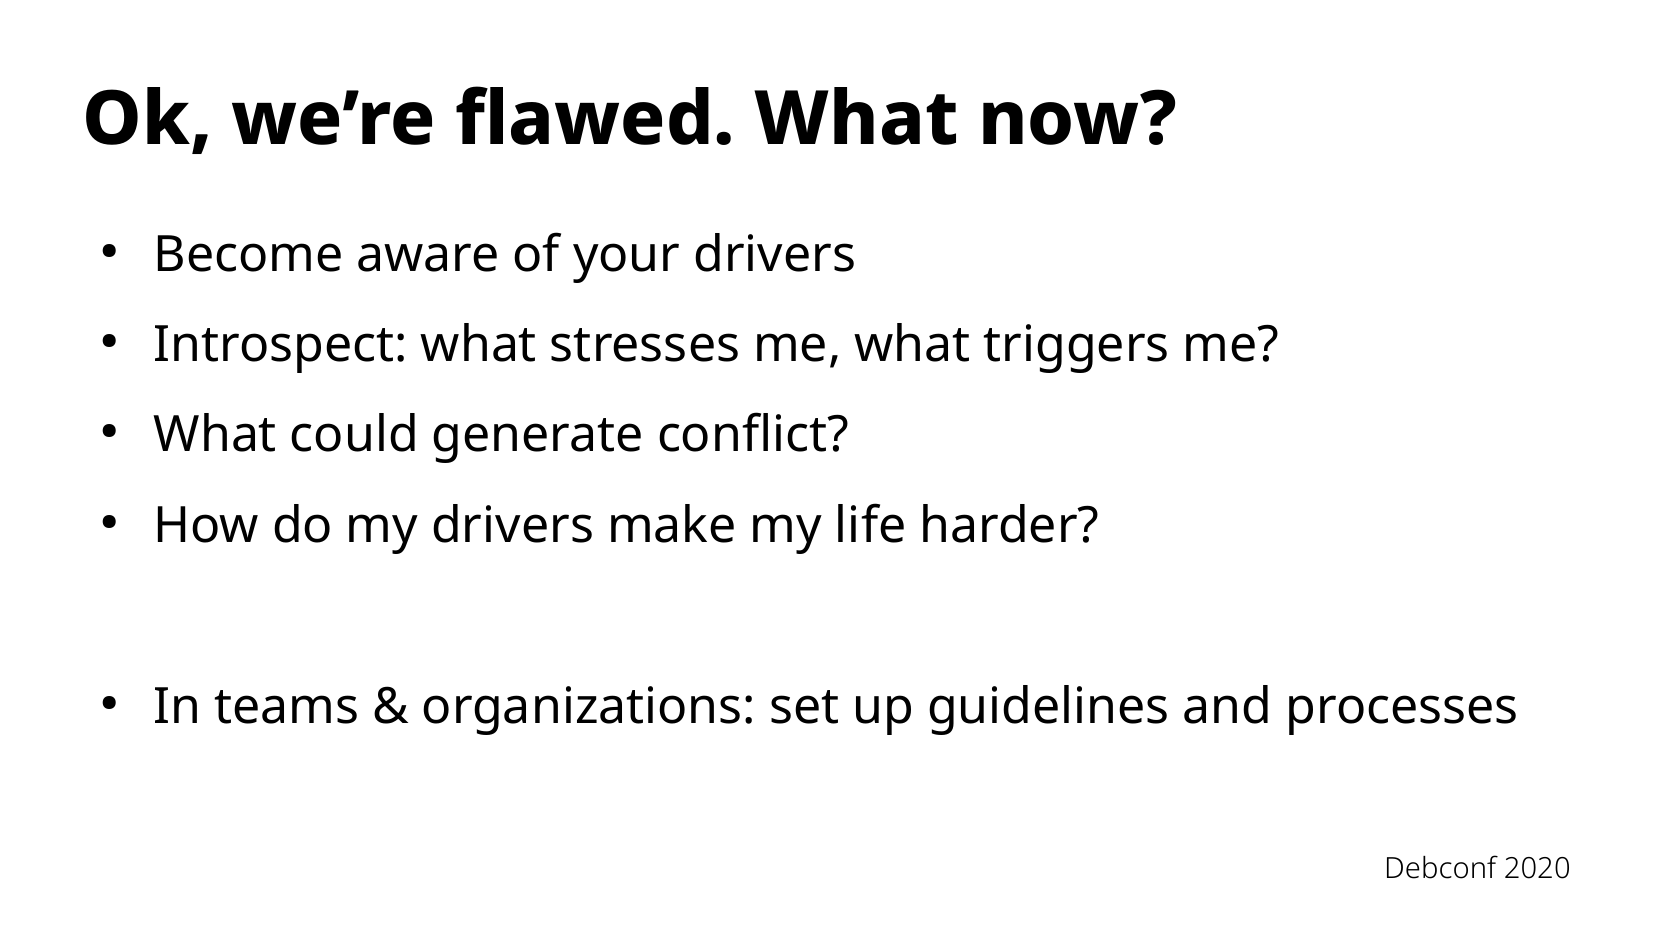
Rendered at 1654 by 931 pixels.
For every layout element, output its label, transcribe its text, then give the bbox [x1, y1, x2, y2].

title Ok, we’re flawed. What now? [82, 37, 1571, 193]
list Become aware of your drivers Introspect: what stresses me, what triggers me? What could generate conflict? How do my drivers make my life harder? In teams & organizations: set up guidelines and processes [82, 217, 1571, 758]
